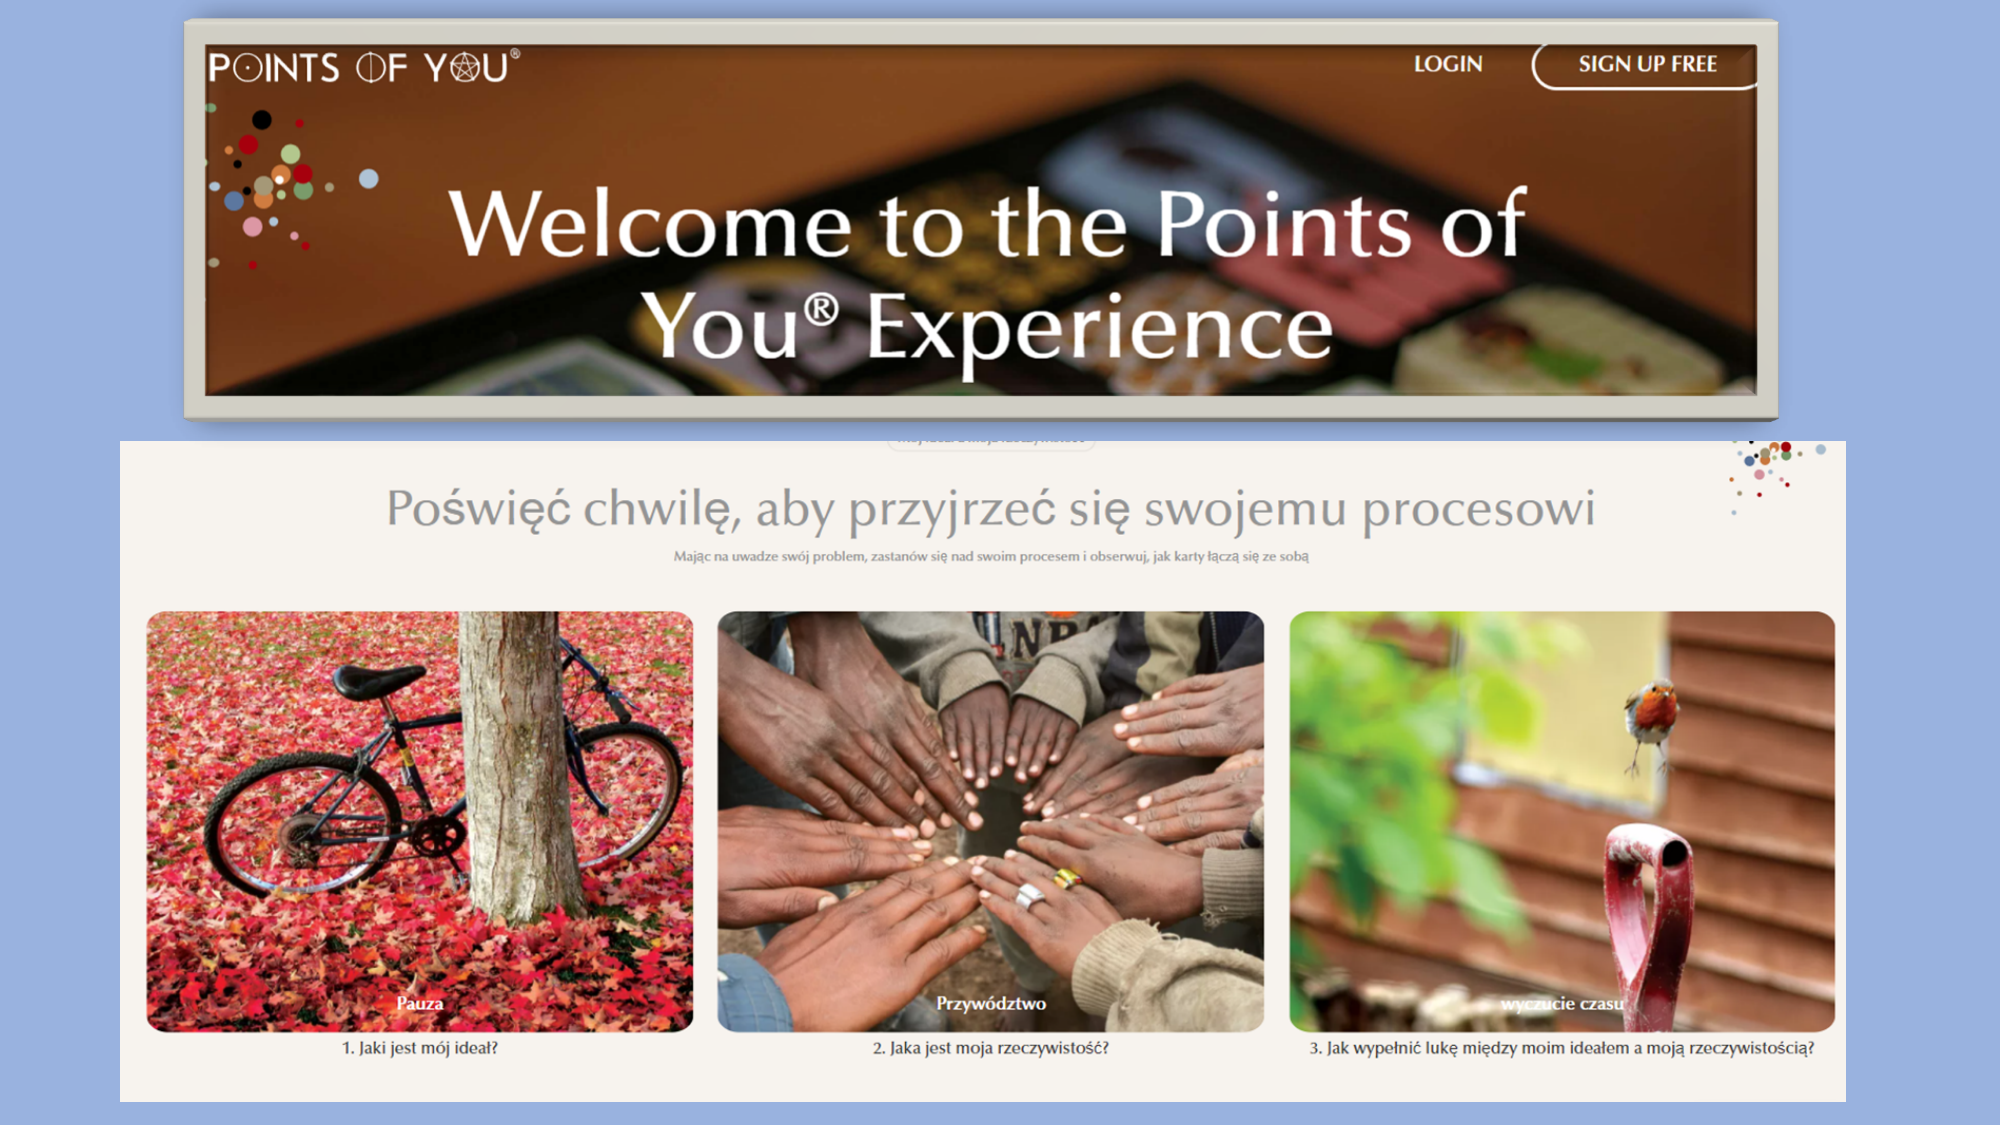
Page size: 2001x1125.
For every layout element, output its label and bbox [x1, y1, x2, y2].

picture [120, 0, 1846, 1102]
